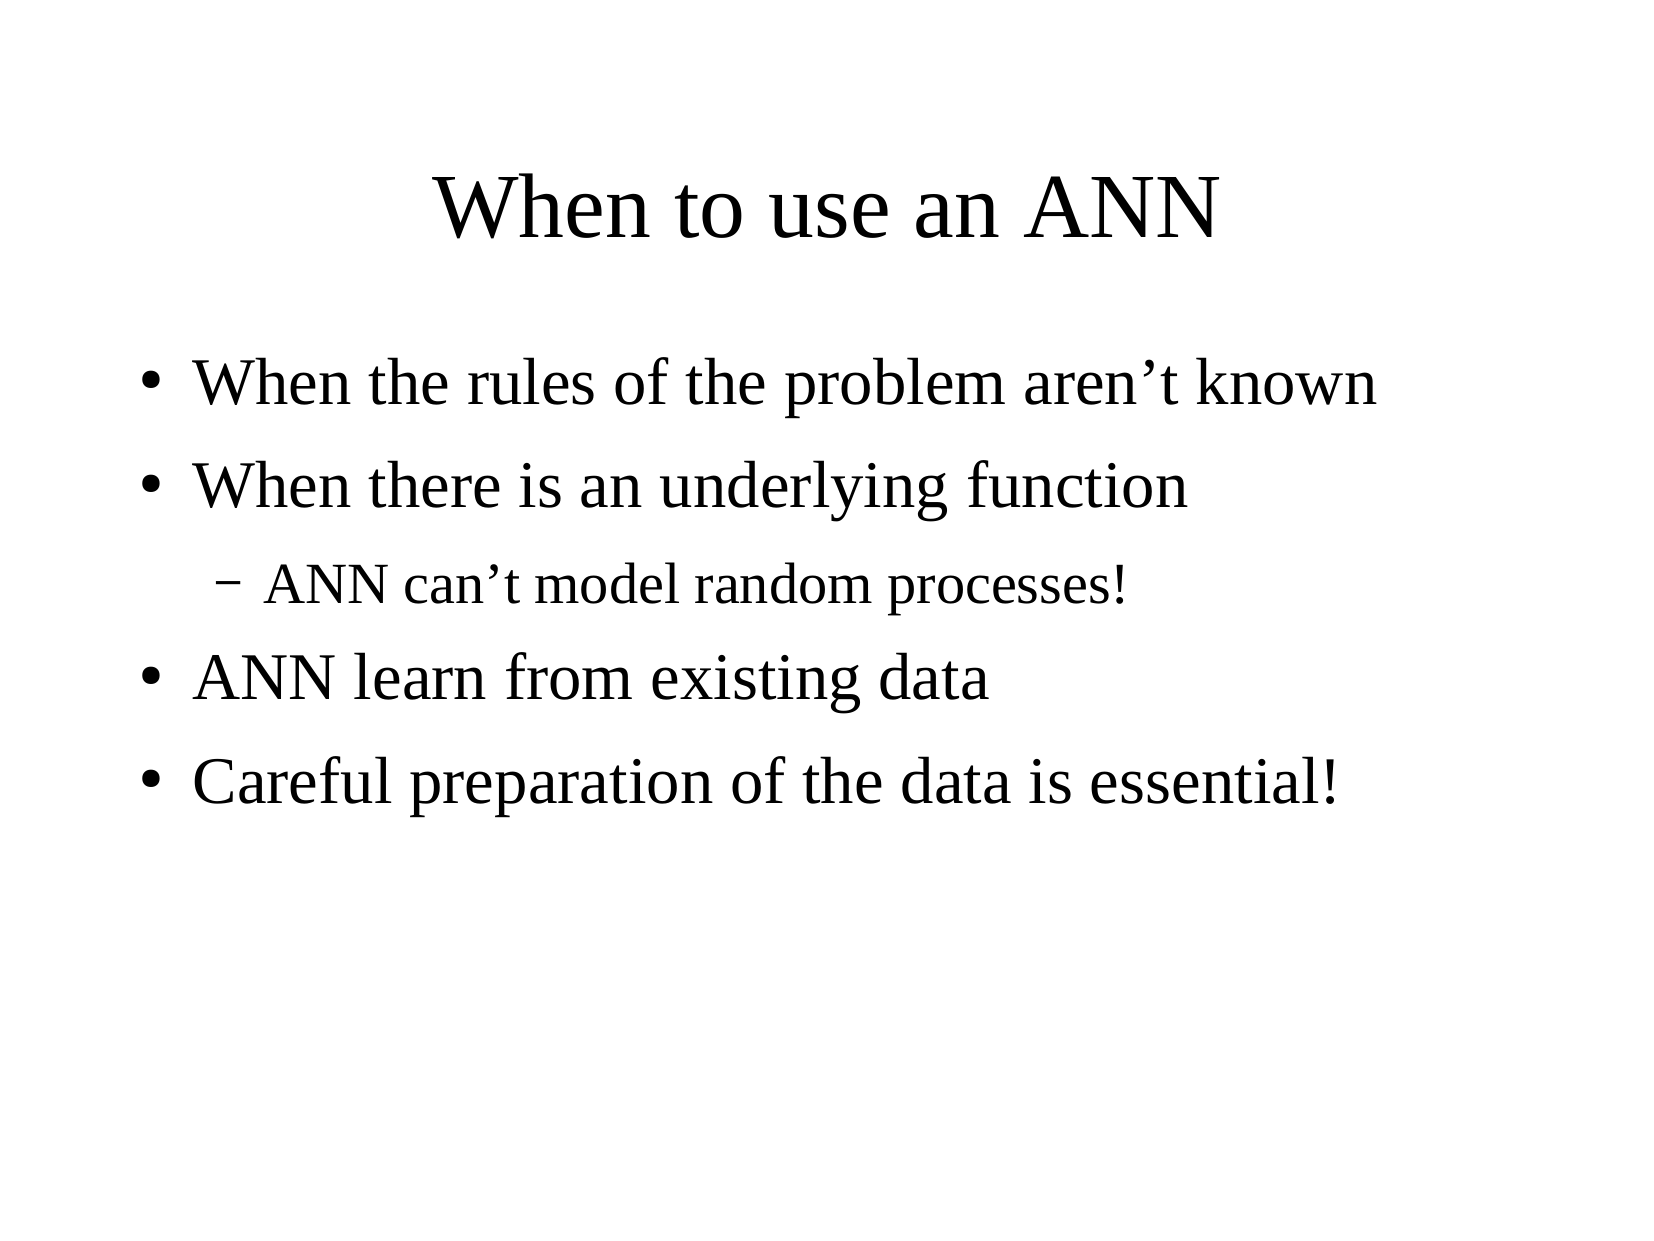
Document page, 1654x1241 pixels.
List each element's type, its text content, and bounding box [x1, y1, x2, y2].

title When to use an ANN [121, 102, 1534, 311]
list When the rules of the problem aren’t known When there is an underlying function ANN can’t model random processes! ANN learn from existing data Careful preparation of the data is essential! [121, 344, 1534, 1127]
